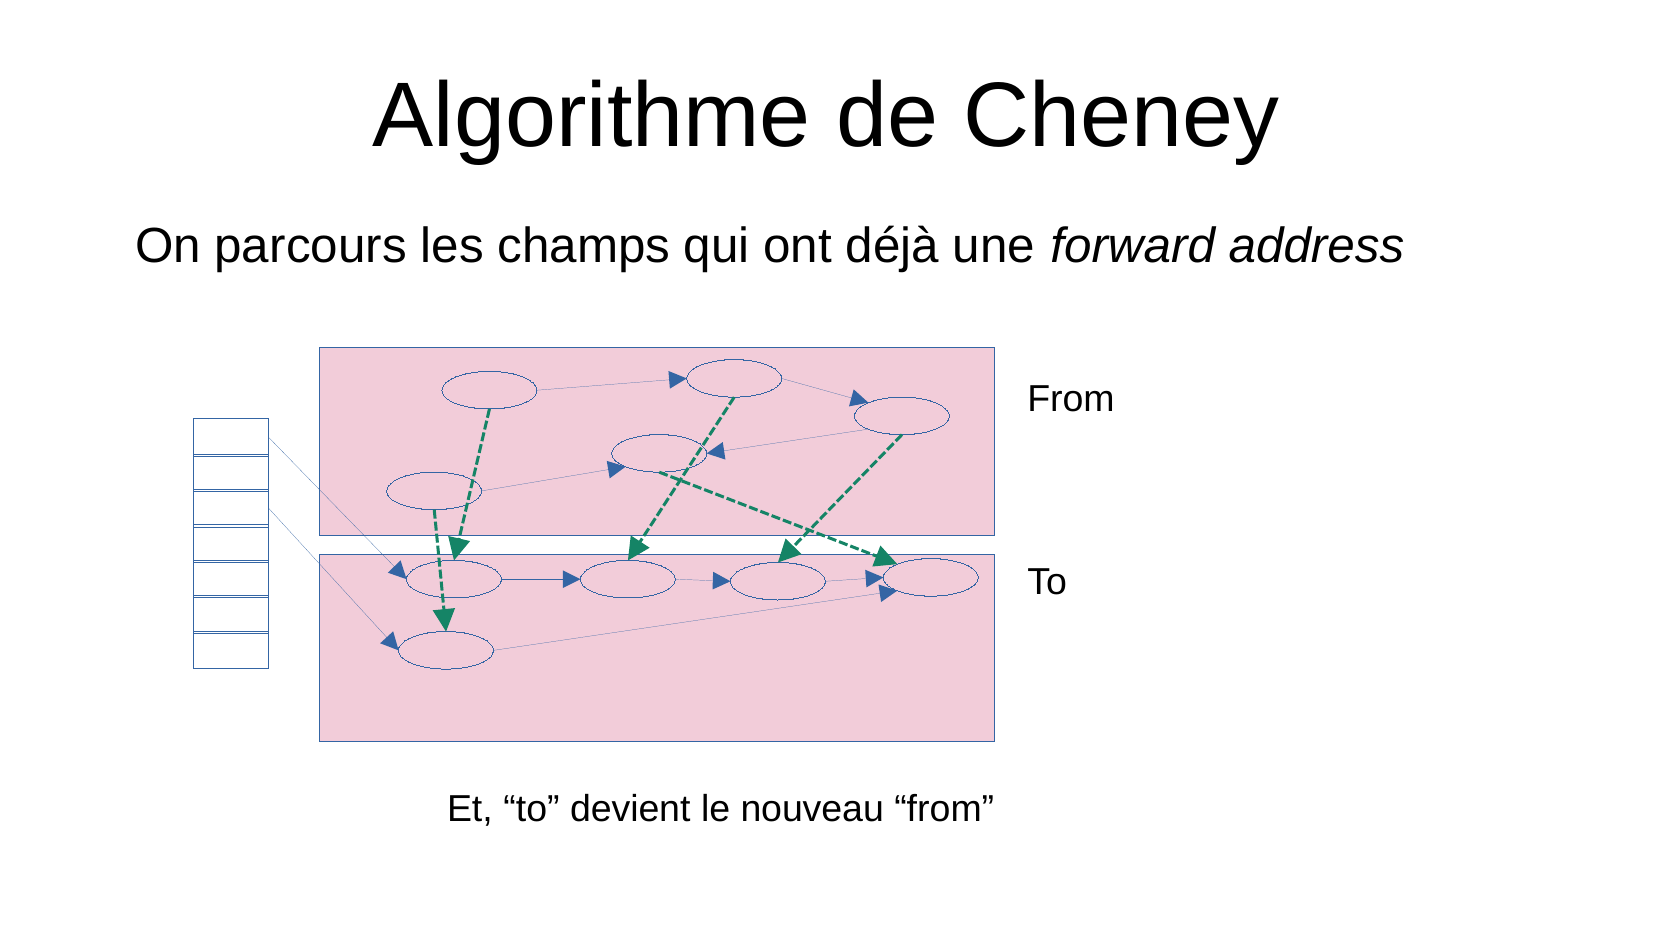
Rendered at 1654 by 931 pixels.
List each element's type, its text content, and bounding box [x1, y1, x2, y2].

list On parcours les champs qui ont déjà une forward address [82, 217, 1571, 301]
text_box [319, 347, 995, 536]
title Algorithme de Cheney [82, 37, 1571, 193]
text_box [319, 491, 363, 536]
text_box Et, “to” devient le nouveau “from” [432, 780, 1011, 838]
text_box To [1012, 552, 1082, 610]
text_box [319, 554, 995, 742]
text_box From [1012, 369, 1130, 427]
